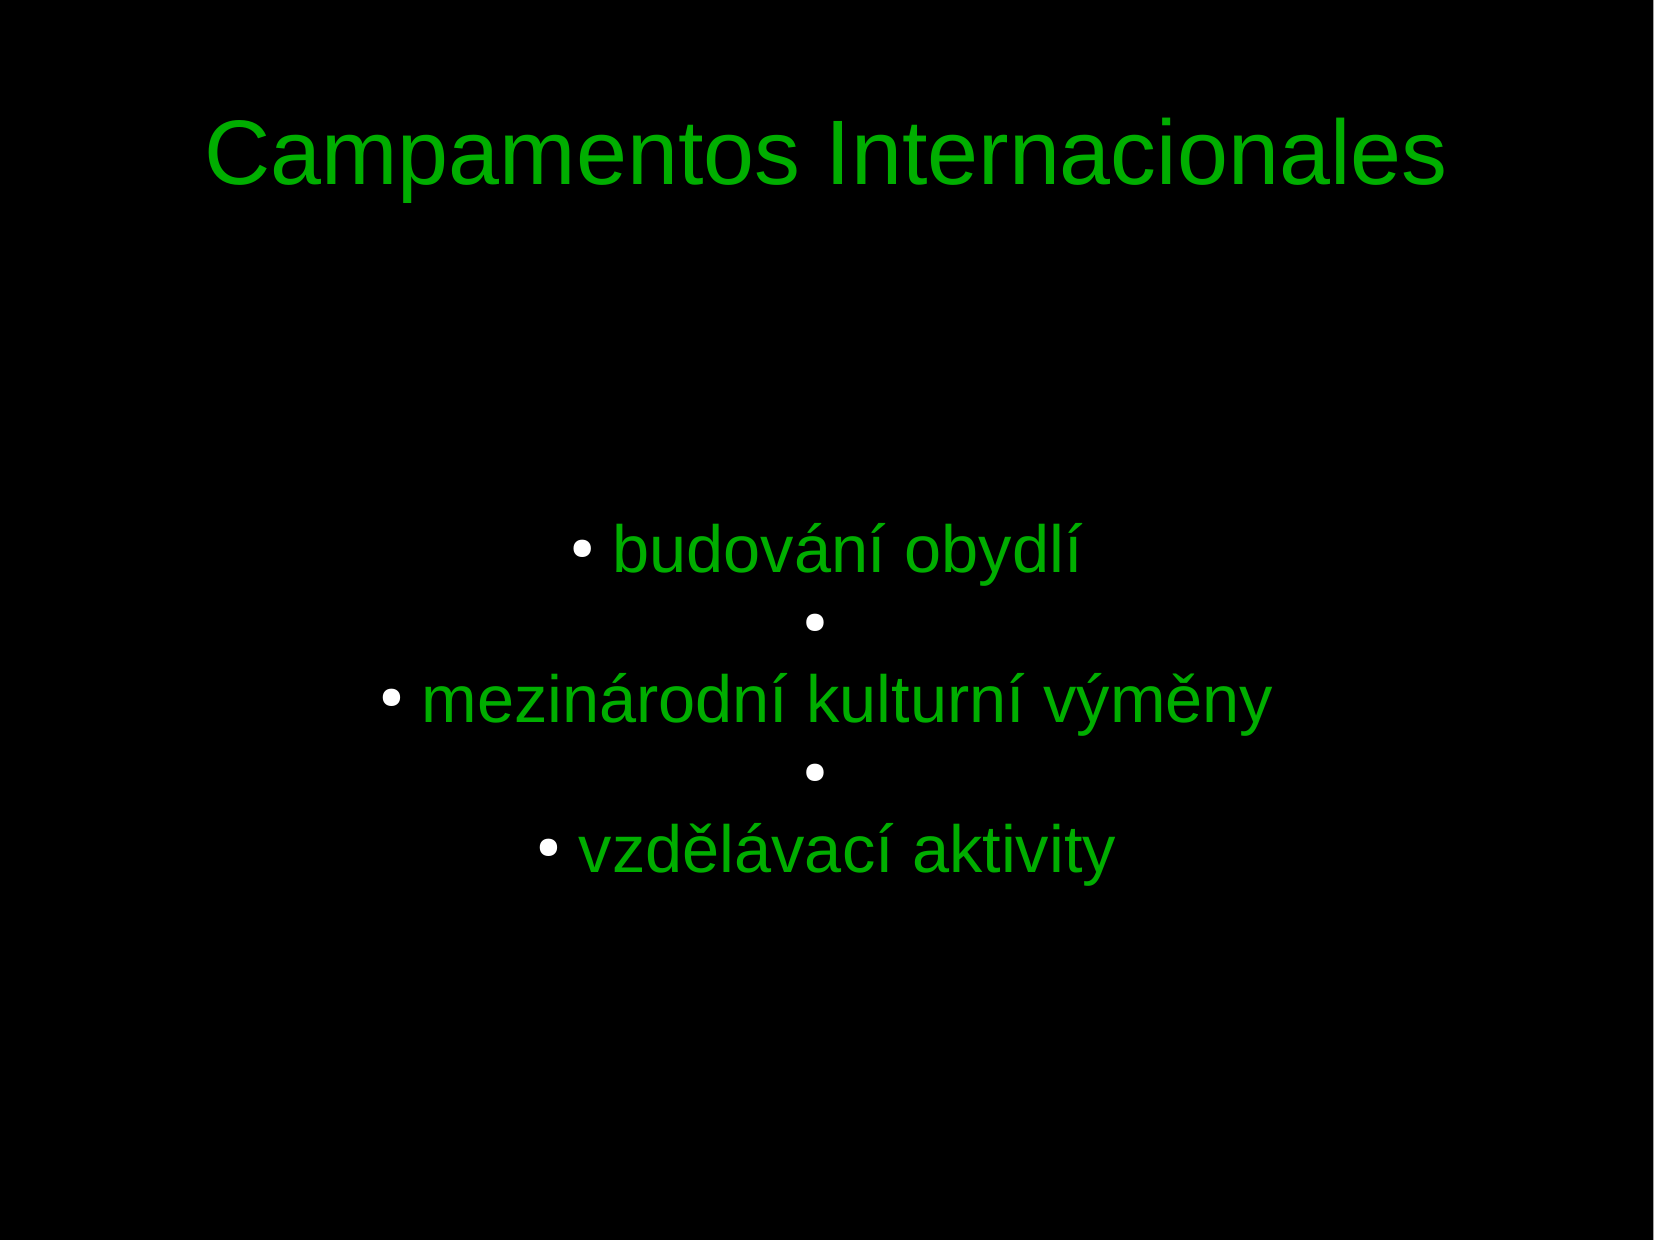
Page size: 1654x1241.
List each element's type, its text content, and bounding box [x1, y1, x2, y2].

subtitle budování obydlí mezinárodní kulturní výměny vzdělávací aktivity [82, 297, 1571, 1102]
title Campamentos Internacionales [82, 56, 1571, 250]
